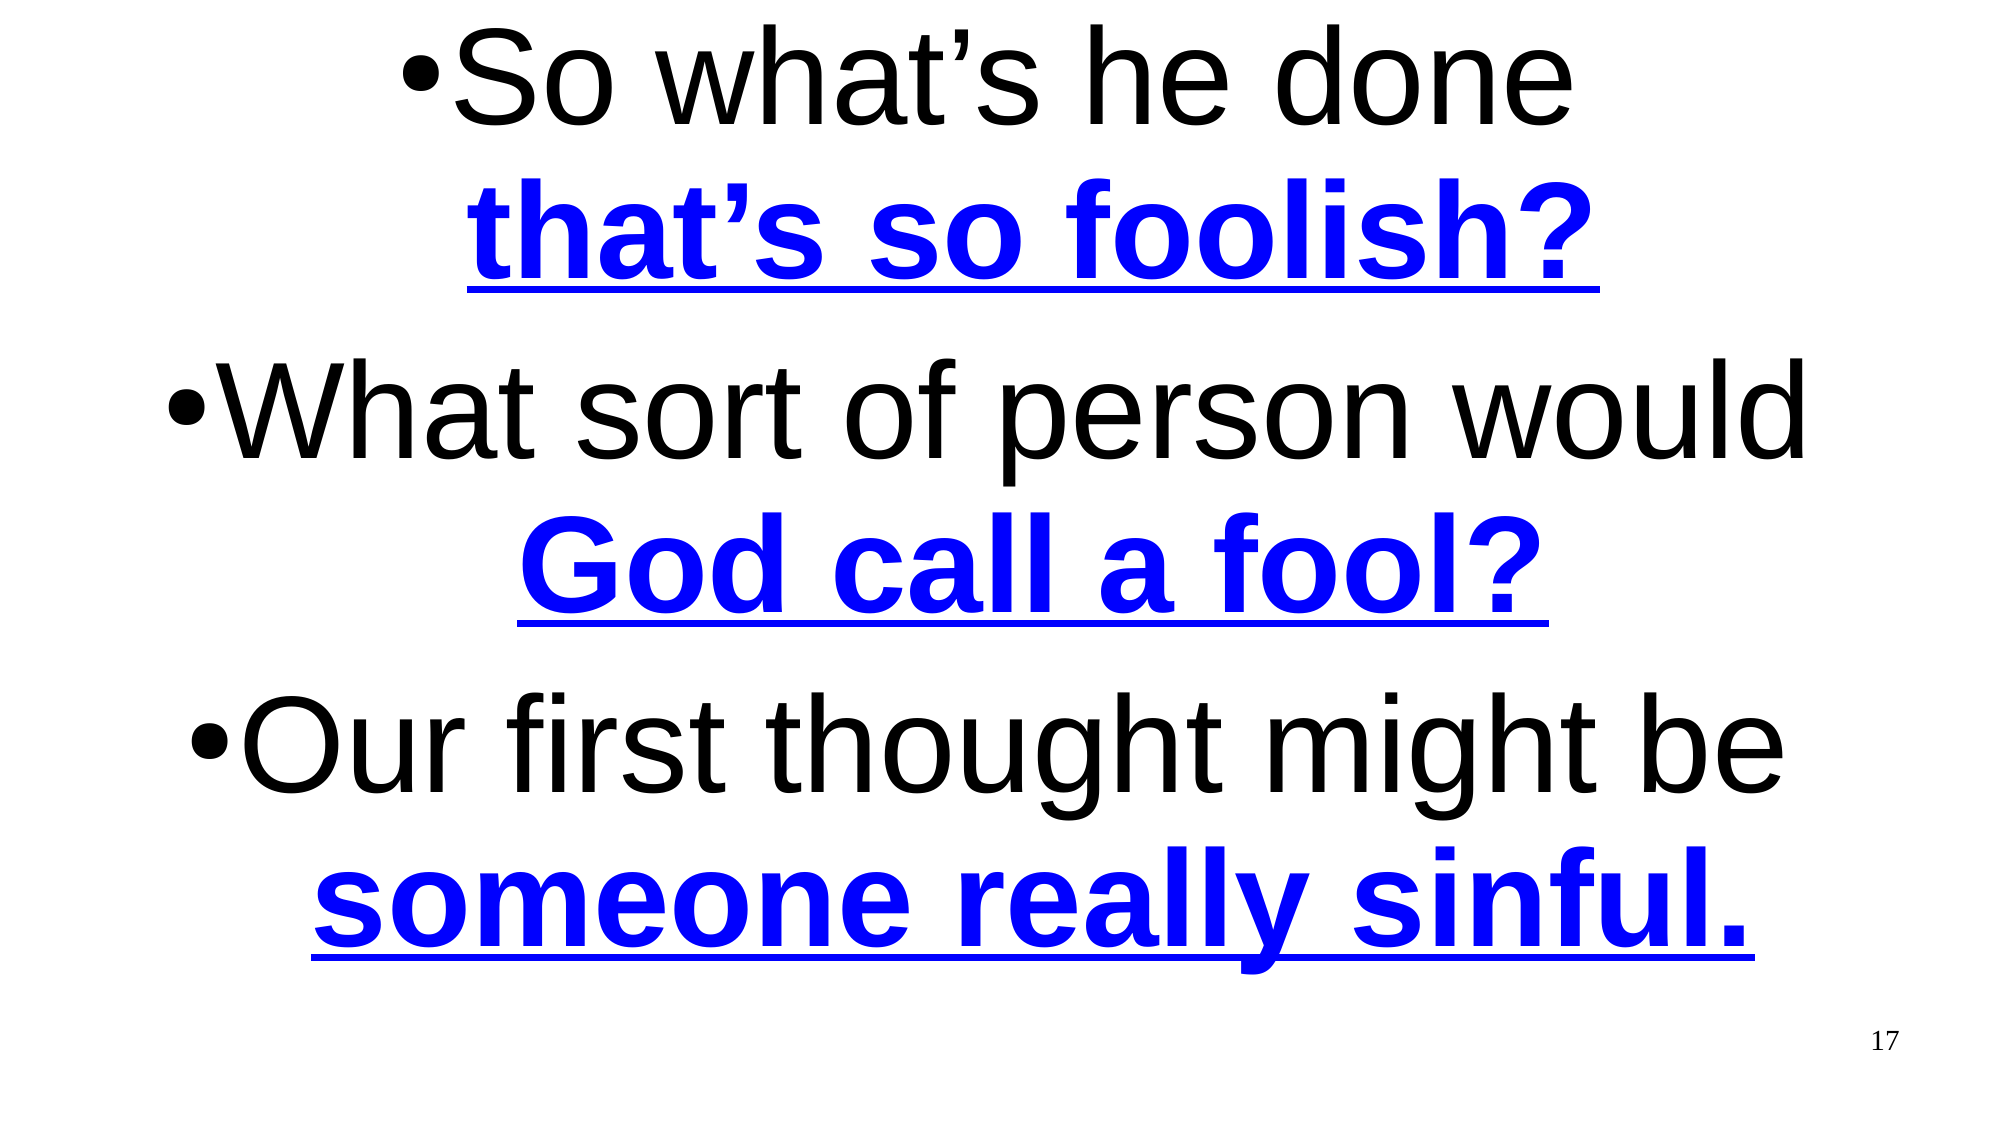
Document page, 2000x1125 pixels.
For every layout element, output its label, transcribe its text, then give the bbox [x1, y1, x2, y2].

list So what’s he done that’s so foolish? What sort of person would God call a fool? Our first thought might be someone really sinful. [0, 0, 1996, 1123]
